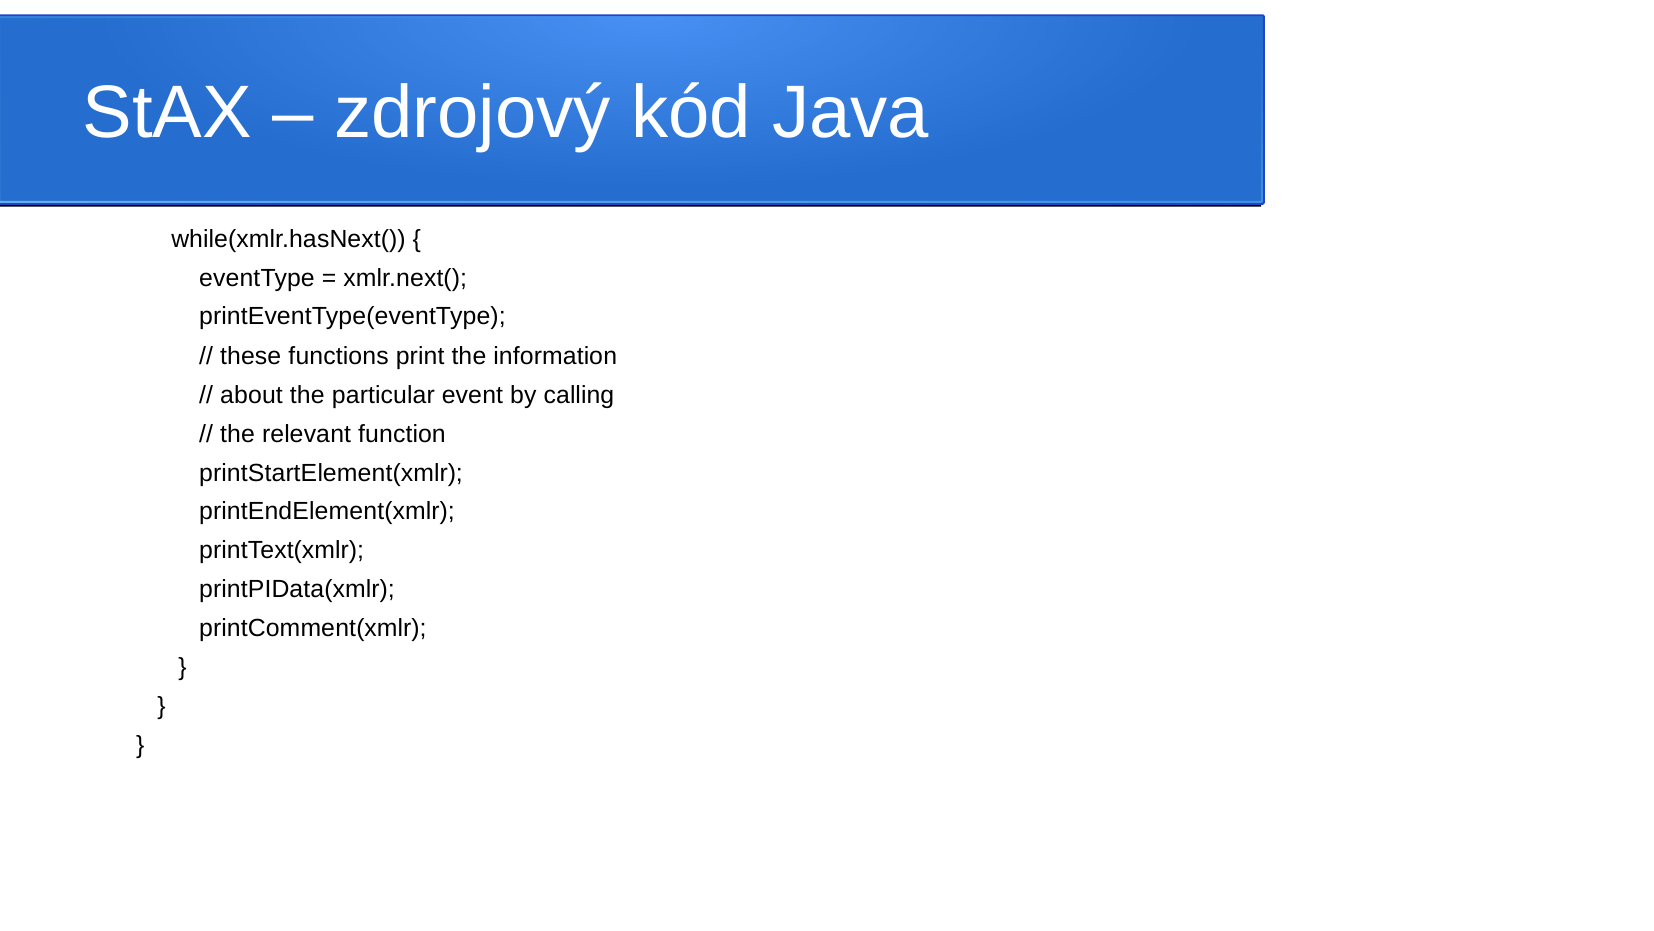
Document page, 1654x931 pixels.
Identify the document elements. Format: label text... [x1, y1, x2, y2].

list while(xmlr.hasNext()) { eventType = xmlr.next(); printEventType(eventType); // these functions print the information // about the particular event by calling // the relevant function printStartElement(xmlr); printEndElement(xmlr); printText(xmlr); printPIData(xmlr); printComment(xmlr); } } } [82, 224, 1571, 764]
title StAX – zdrojový kód Java [82, 35, 1235, 189]
